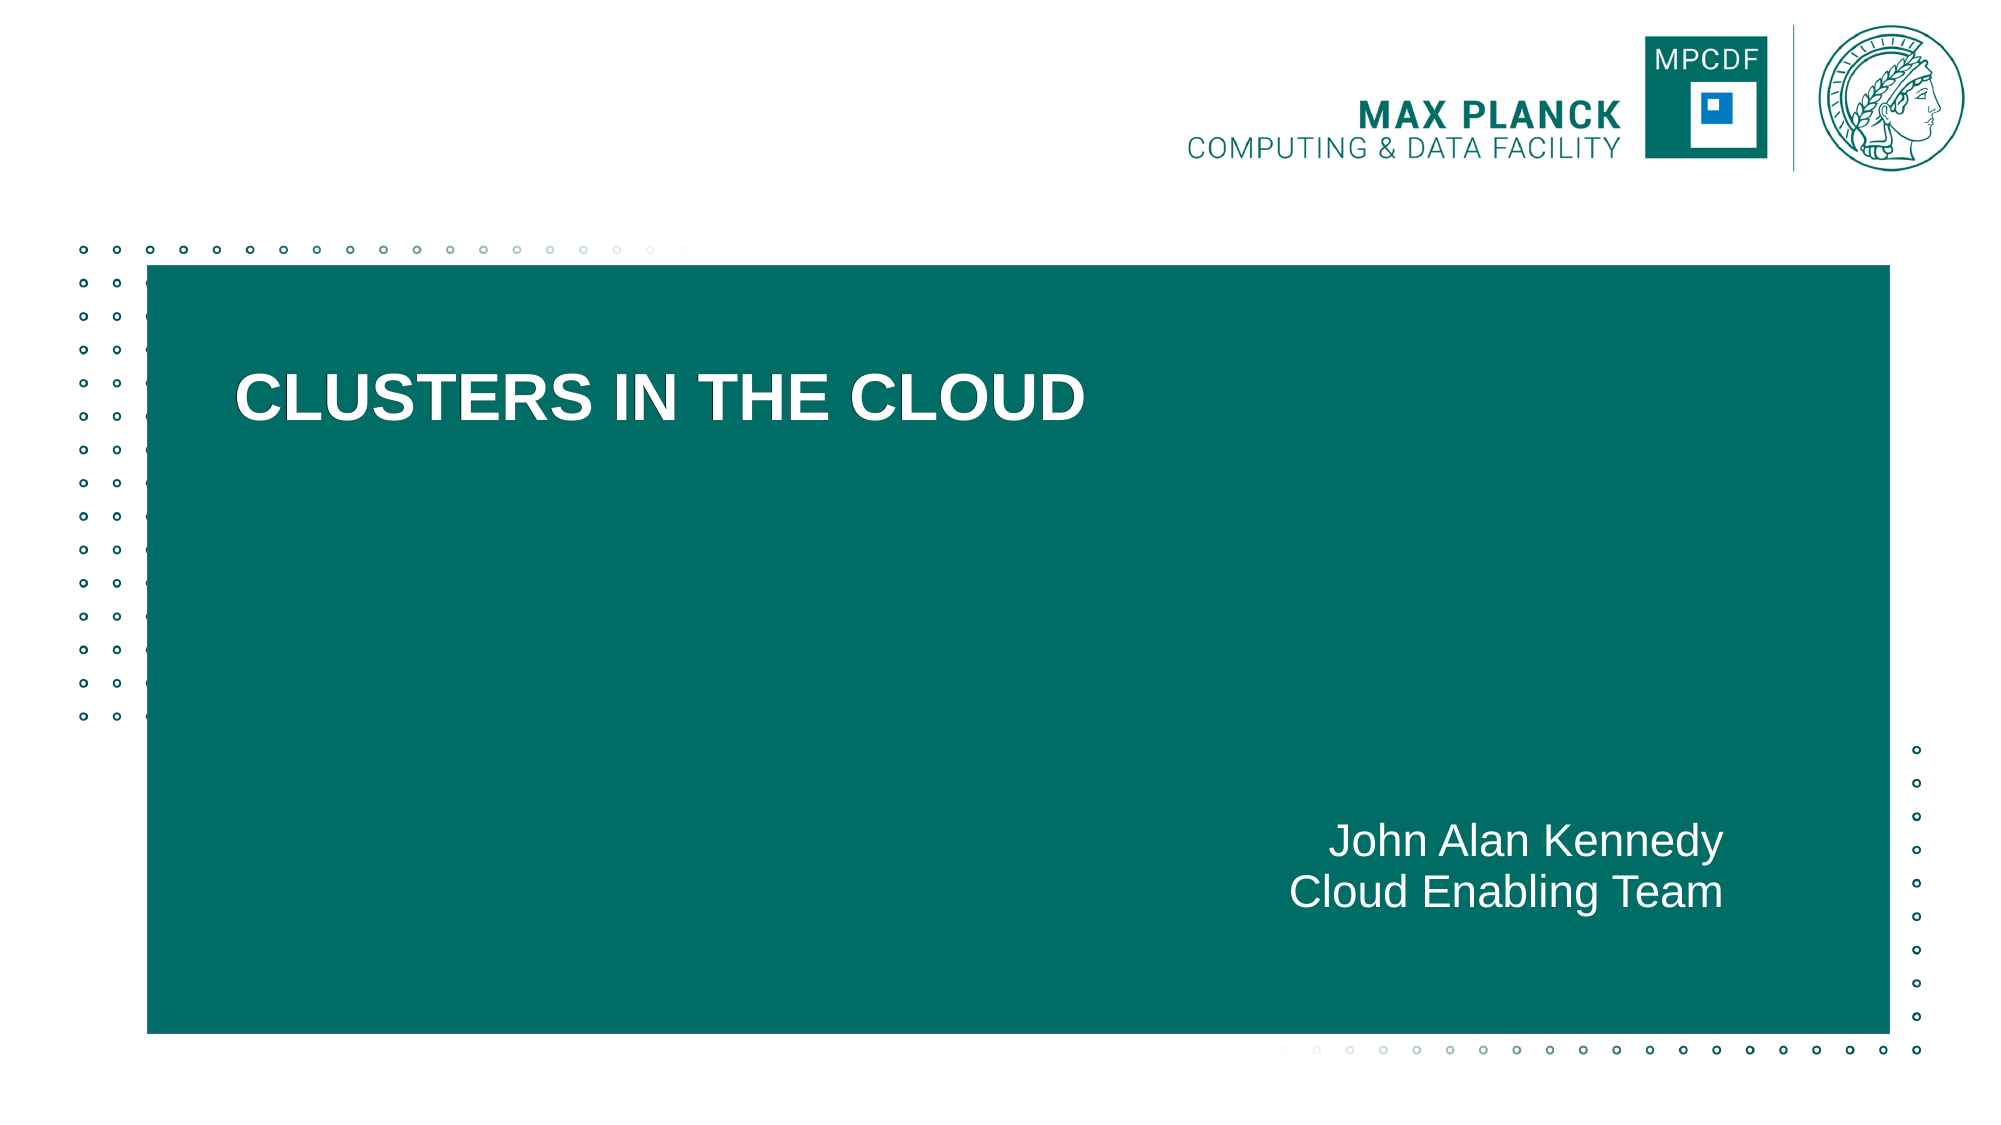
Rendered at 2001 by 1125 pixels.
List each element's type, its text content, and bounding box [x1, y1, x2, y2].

picture [0, 0, 2001, 1125]
title Clusters in the cloud [234, 360, 1711, 715]
subtitle John Alan Kennedy Cloud Enabling Team [738, 614, 1772, 969]
